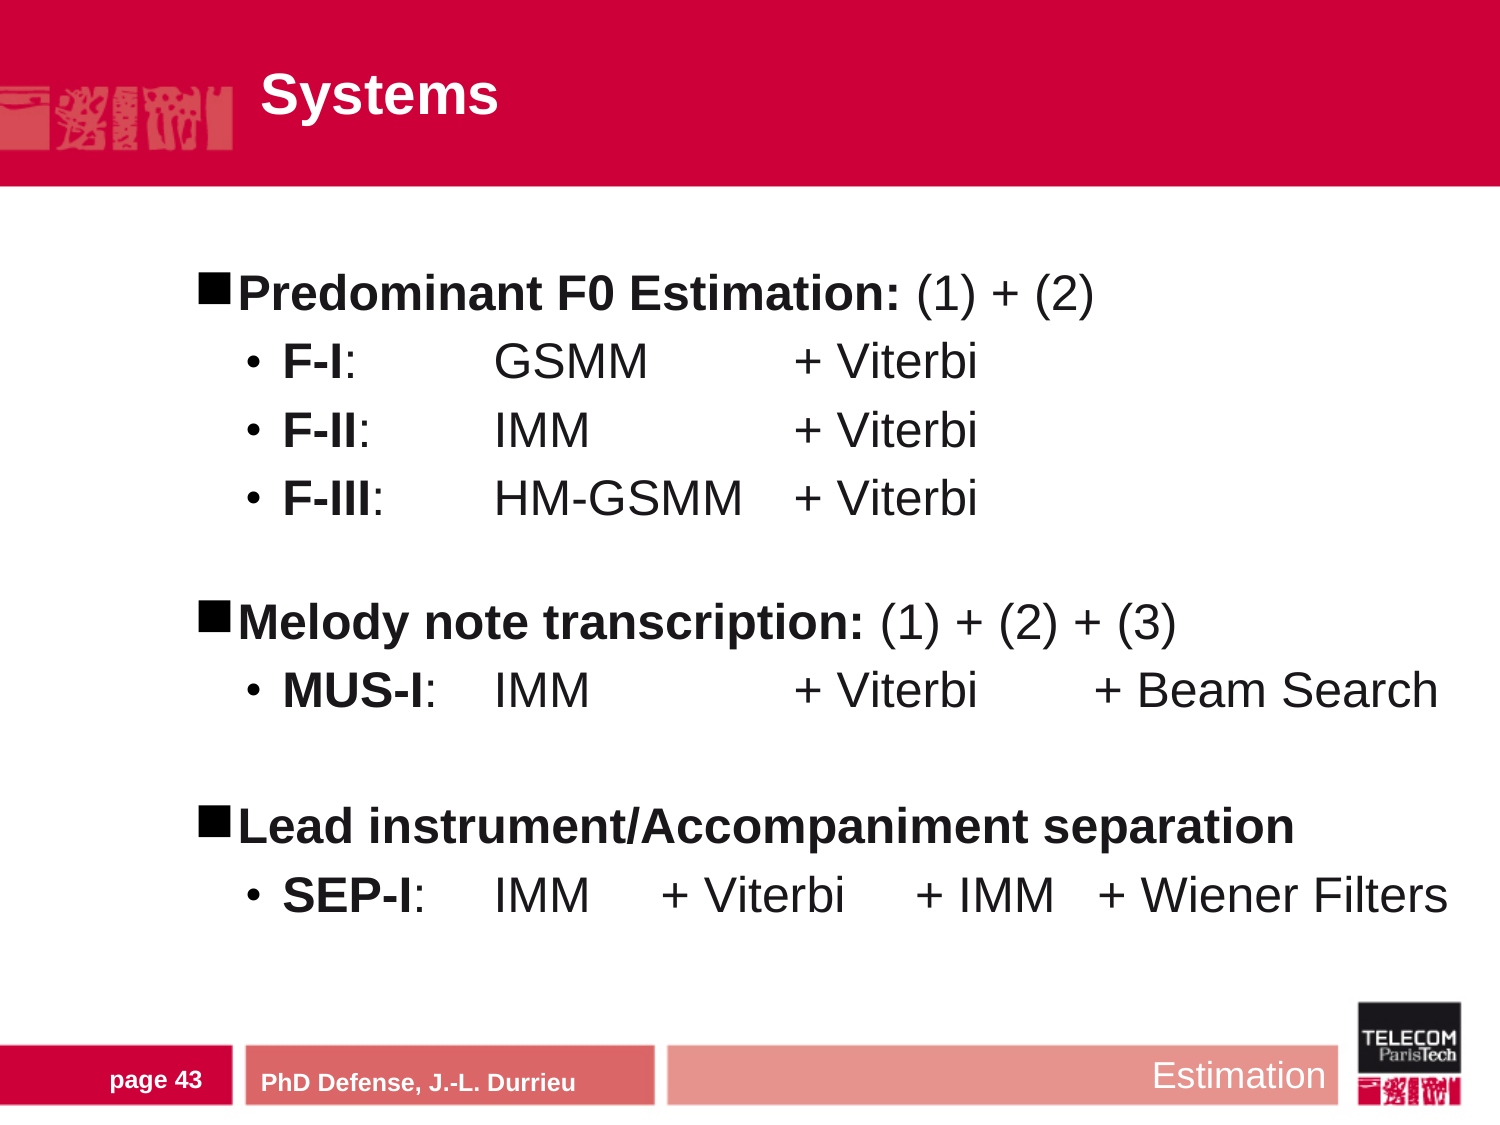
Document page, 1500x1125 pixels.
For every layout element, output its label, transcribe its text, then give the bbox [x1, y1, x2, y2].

picture [0, 0, 1500, 1125]
list Predominant F0 Estimation: (1) + (2) F-I: GSMM + Viterbi F-II: IMM + Viterbi F-III: HM-GSMM + Viterbi Melody note transcription: (1) + (2) + (3) MUS-I: IMM + Viterbi + Beam Search Lead instrument/Accompaniment separation SEP-I: IMM + Viterbi + IMM + Wiener Filters [200, 265, 1459, 994]
title Systems [245, 23, 1459, 166]
text_box Estimation [1012, 1036, 1342, 1112]
